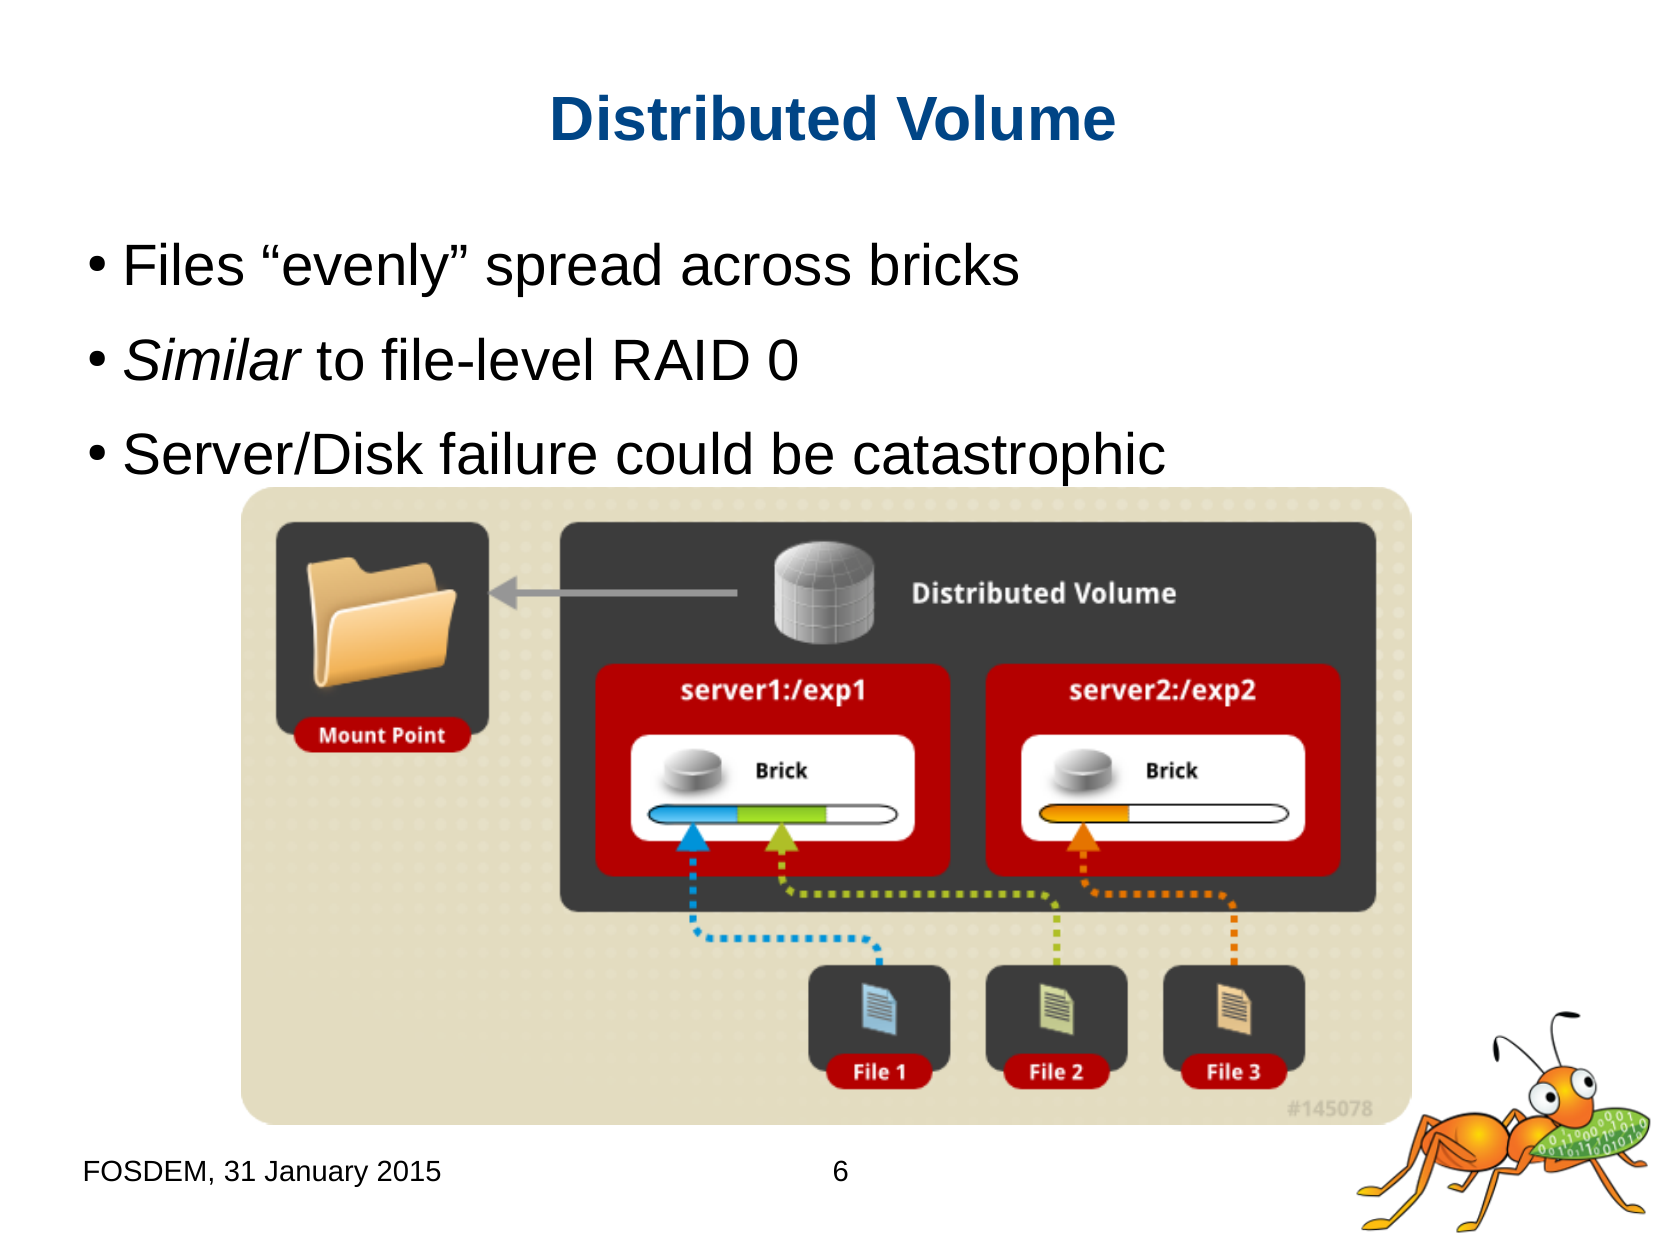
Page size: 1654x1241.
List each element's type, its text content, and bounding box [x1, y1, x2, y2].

title Distributed Volume [90, 15, 1579, 223]
list Files “evenly” spread across bricks Similar to file-level RAID 0 Server/Disk failure could be catastrophic [86, 232, 1576, 1111]
picture [241, 487, 1654, 1235]
